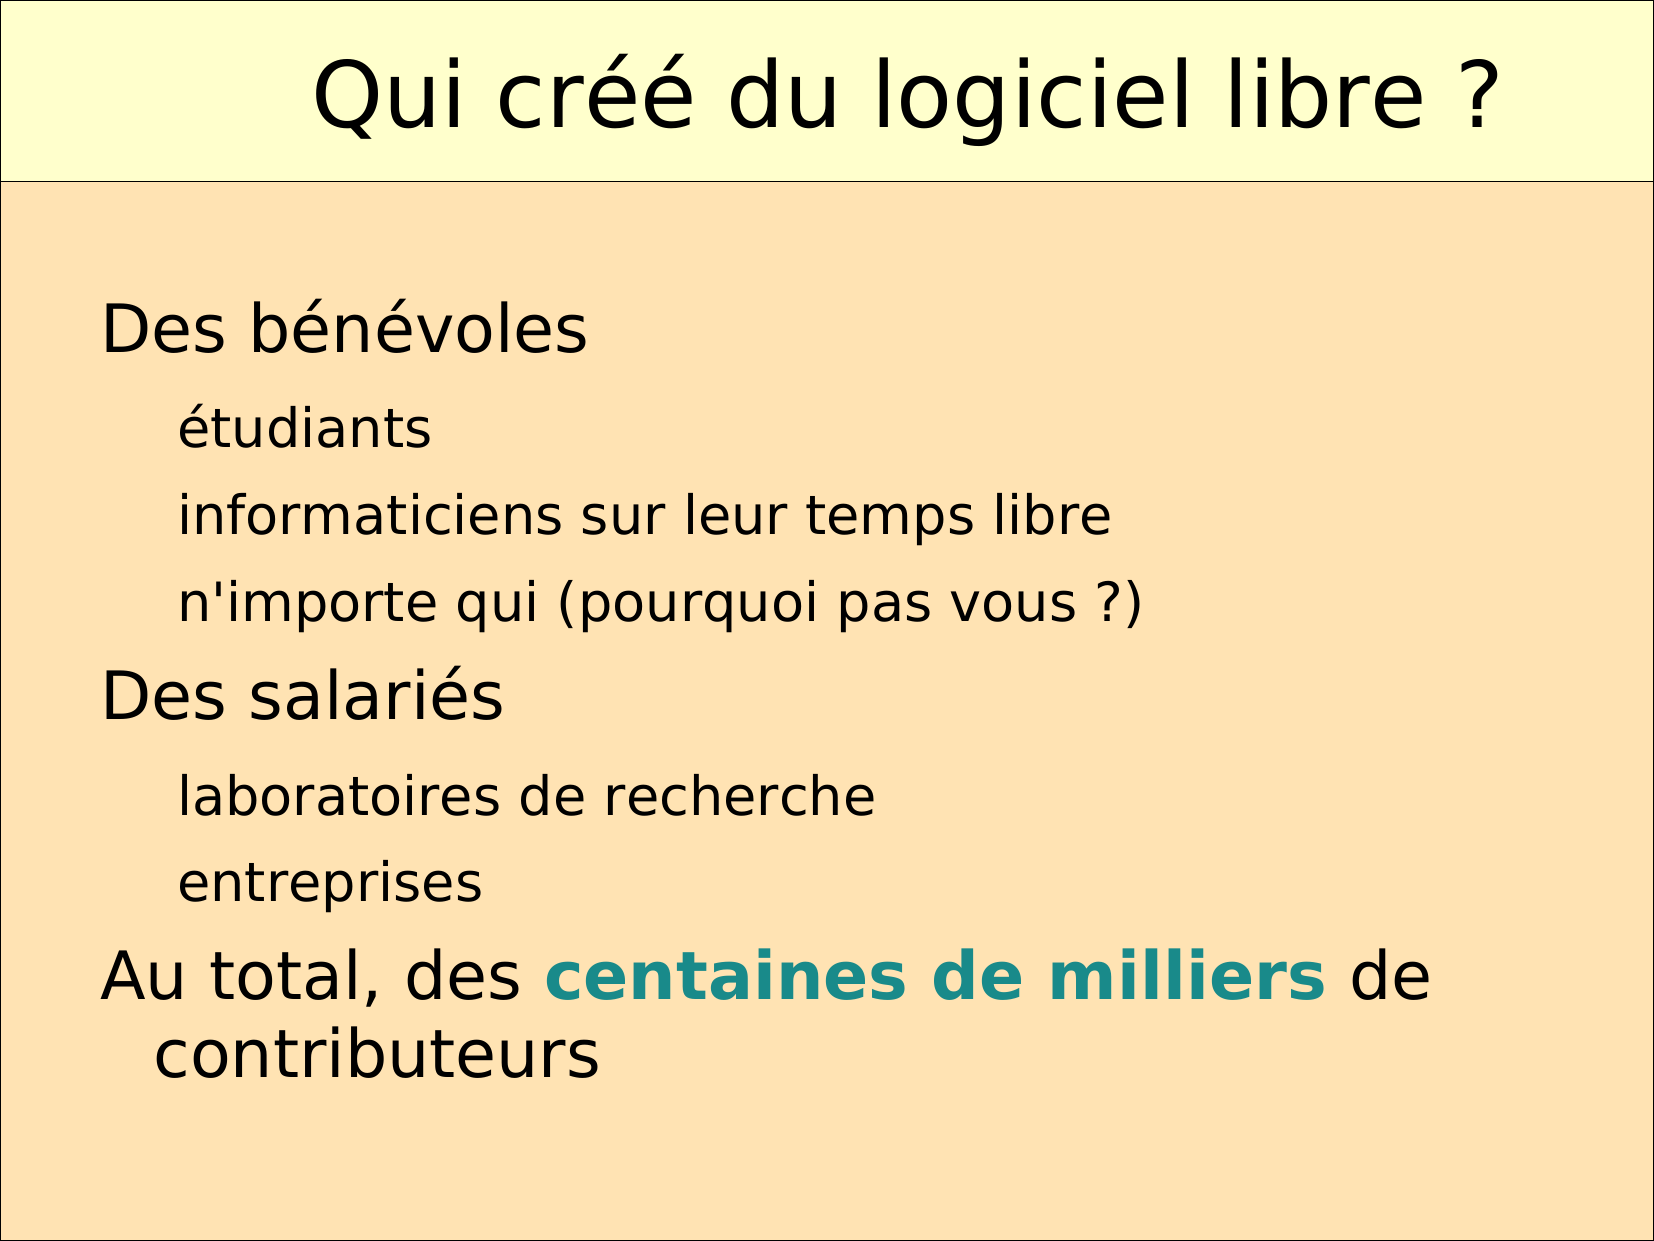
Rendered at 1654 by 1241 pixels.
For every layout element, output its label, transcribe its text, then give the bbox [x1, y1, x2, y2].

title Qui créé du logiciel libre ? [164, 35, 1654, 156]
list Des bénévoles étudiants informaticiens sur leur temps libre n'importe qui (pourquoi pas vous ?) Des salariés laboratoires de recherche entreprises Au total, des centaines de milliers de contributeurs [82, 290, 1571, 1109]
